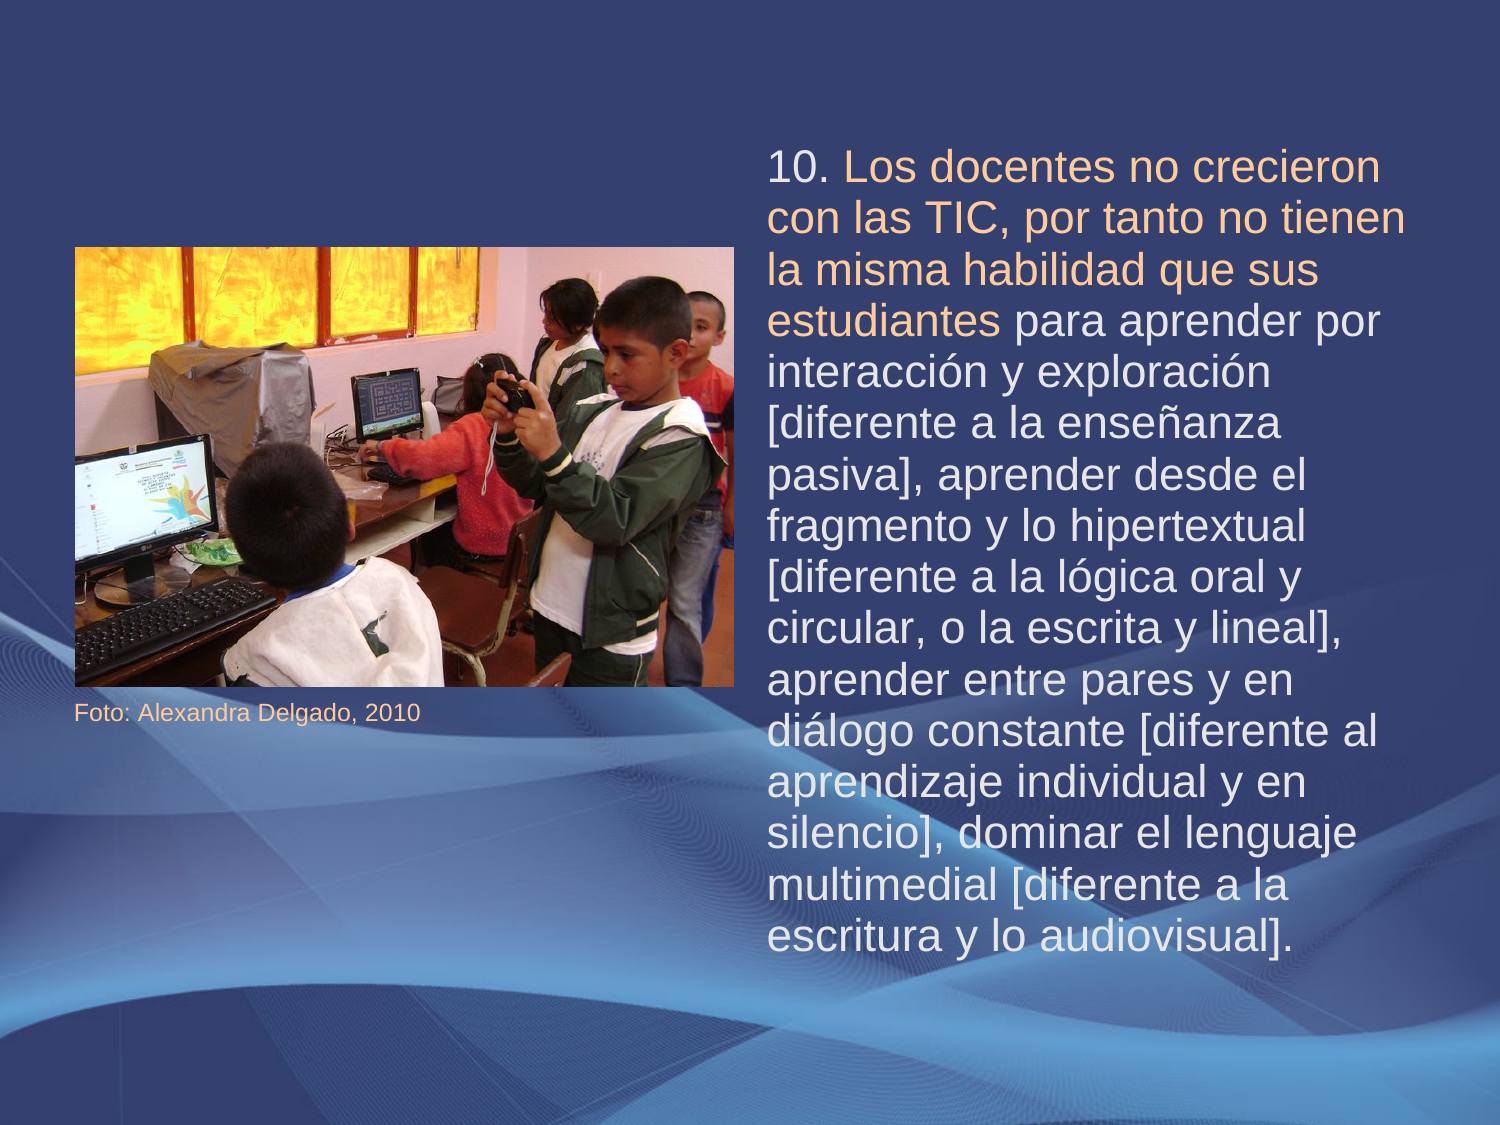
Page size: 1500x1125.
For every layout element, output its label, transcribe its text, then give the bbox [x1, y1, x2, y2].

picture [0, 0, 1500, 1125]
text_box Foto: Alexandra Delgado, 2010 [59, 691, 437, 734]
list 10. Los docentes no crecieron con las TIC, por tanto no tienen la misma habilidad que sus estudiantes para aprender por interacción y exploración [diferente a la enseñanza pasiva], aprender desde el fragmento y lo hipertextual [diferente a la lógica oral y circular, o la escrita y lineal], aprender entre pares y en diálogo constante [diferente al aprendizaje individual y en silencio], dominar el lenguaje multimedial [diferente a la escritura y lo audiovisual]. [766, 141, 1426, 962]
